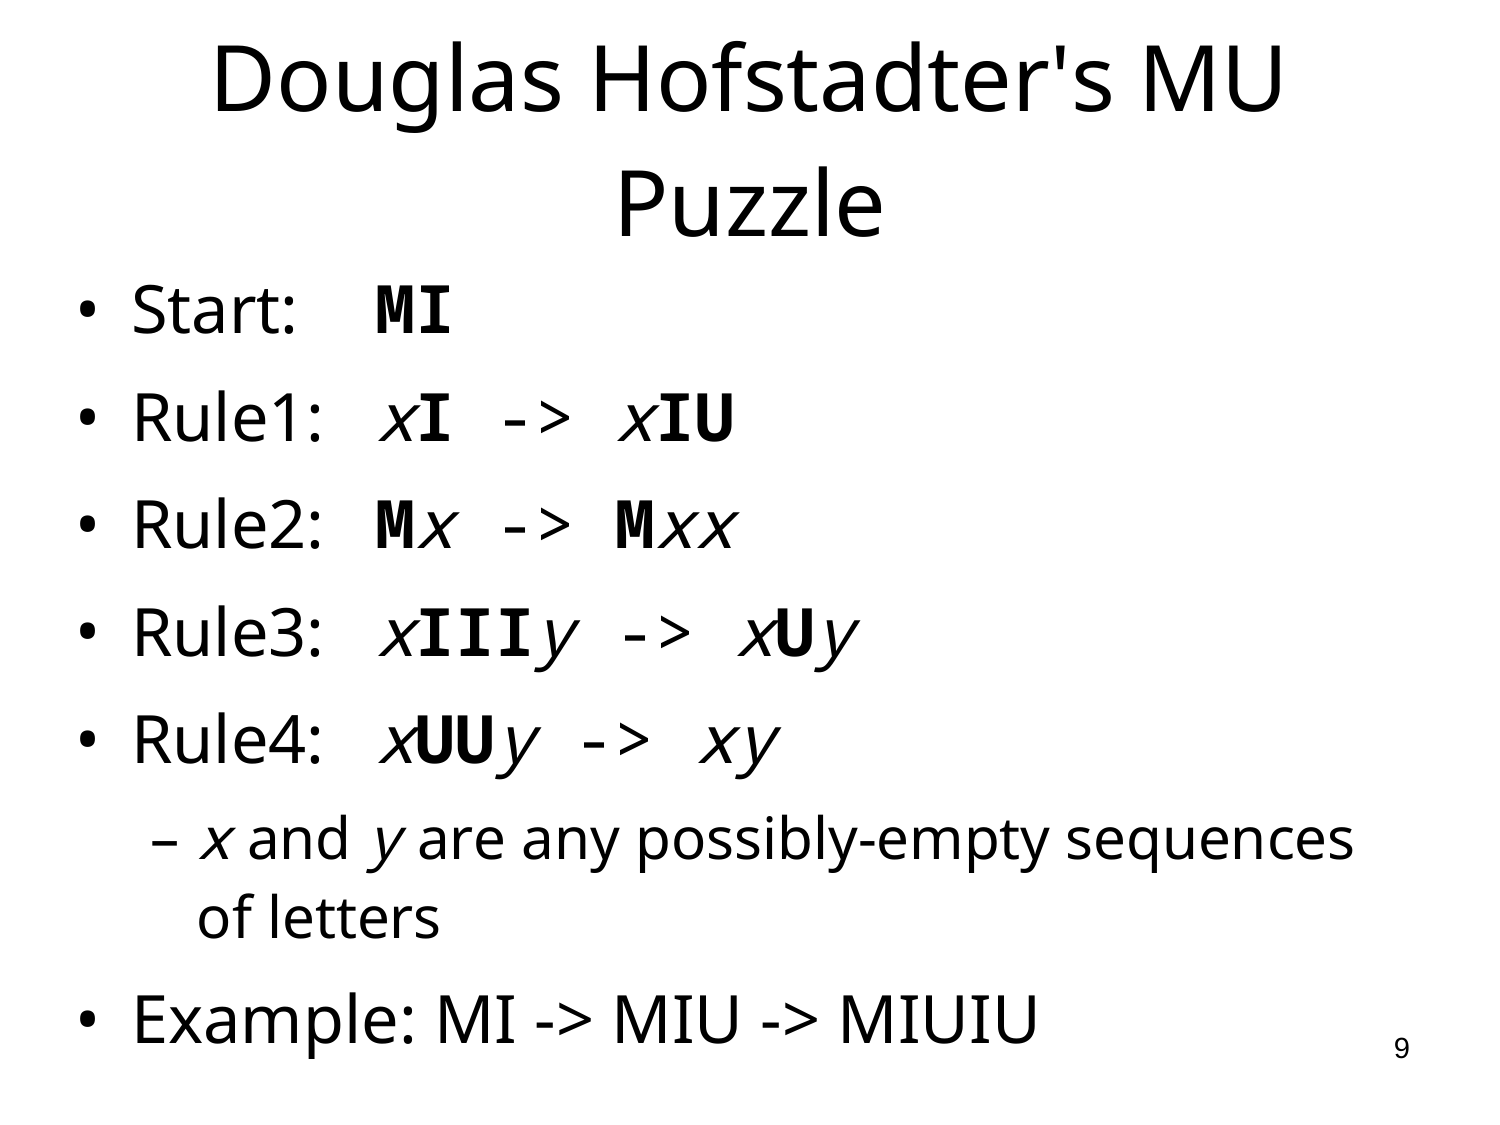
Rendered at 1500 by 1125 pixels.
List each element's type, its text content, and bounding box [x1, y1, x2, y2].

title Douglas Hofstadter's MU Puzzle [75, 28, 1426, 250]
list Start: MI Rule1: xI -> xIU Rule2: Mx -> Mxx Rule3: xIIIy -> xUy Rule4: xUUy -> xy x and y are any possibly-empty sequences of letters Example: MI -> MIU -> MIUIU [75, 262, 1426, 996]
